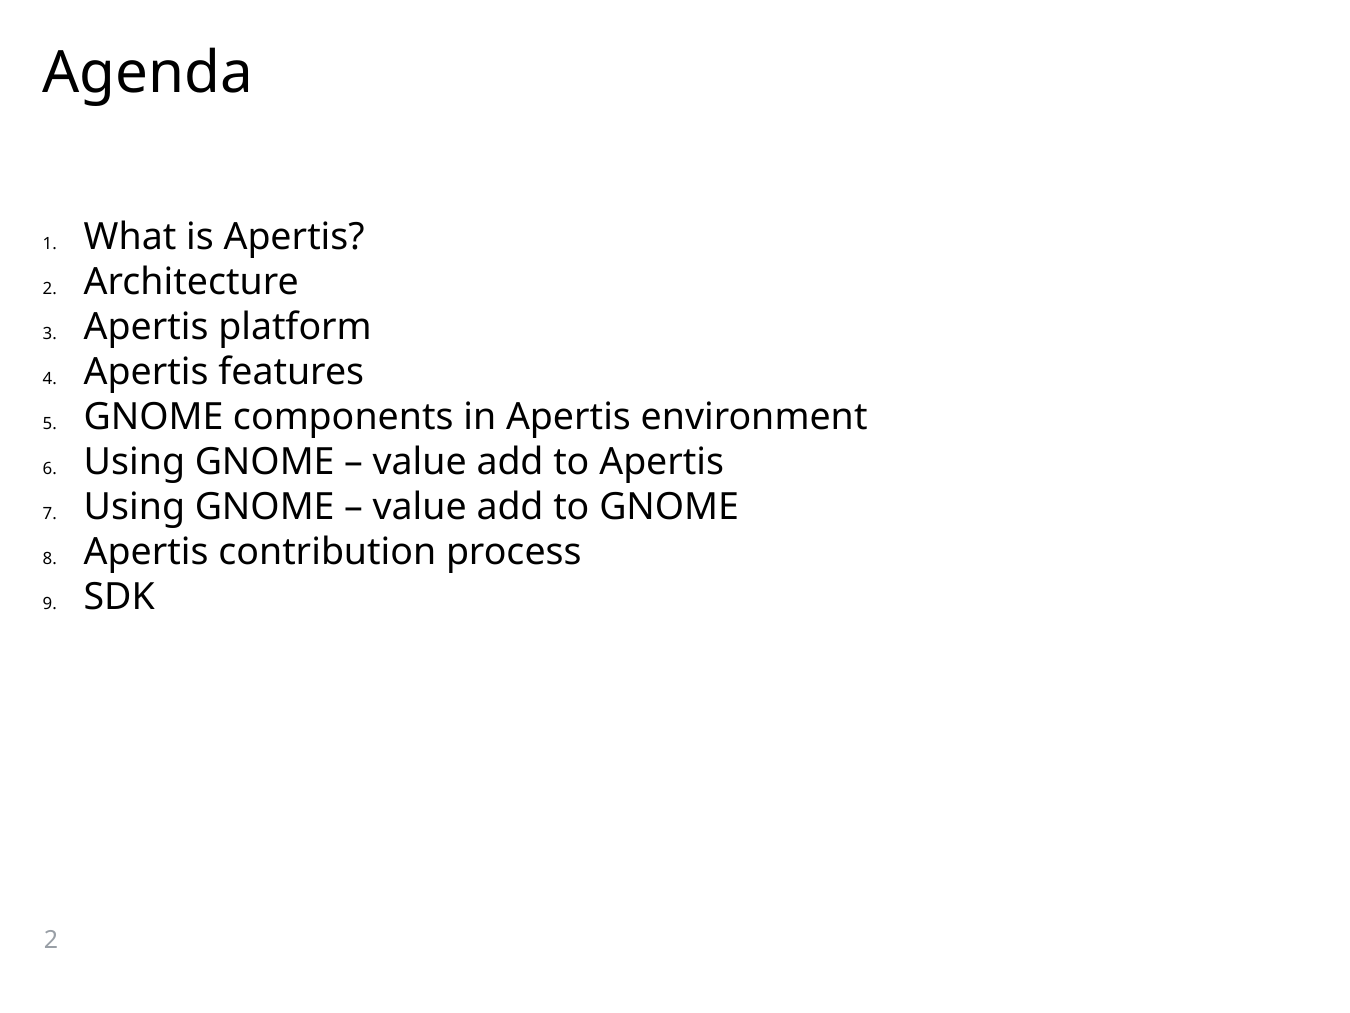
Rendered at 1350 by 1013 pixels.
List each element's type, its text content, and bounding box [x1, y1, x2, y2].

text_box Agenda [54, 56, 67, 74]
text_box What is Apertis? Architecture Apertis platform Apertis features GNOME components in Apertis environment Using GNOME – value add to Apertis Using GNOME – value add to GNOME Apertis contribution process SDK [42, 212, 1303, 896]
text_box Agenda [42, 42, 1055, 170]
text_box 2 [43, 923, 91, 991]
